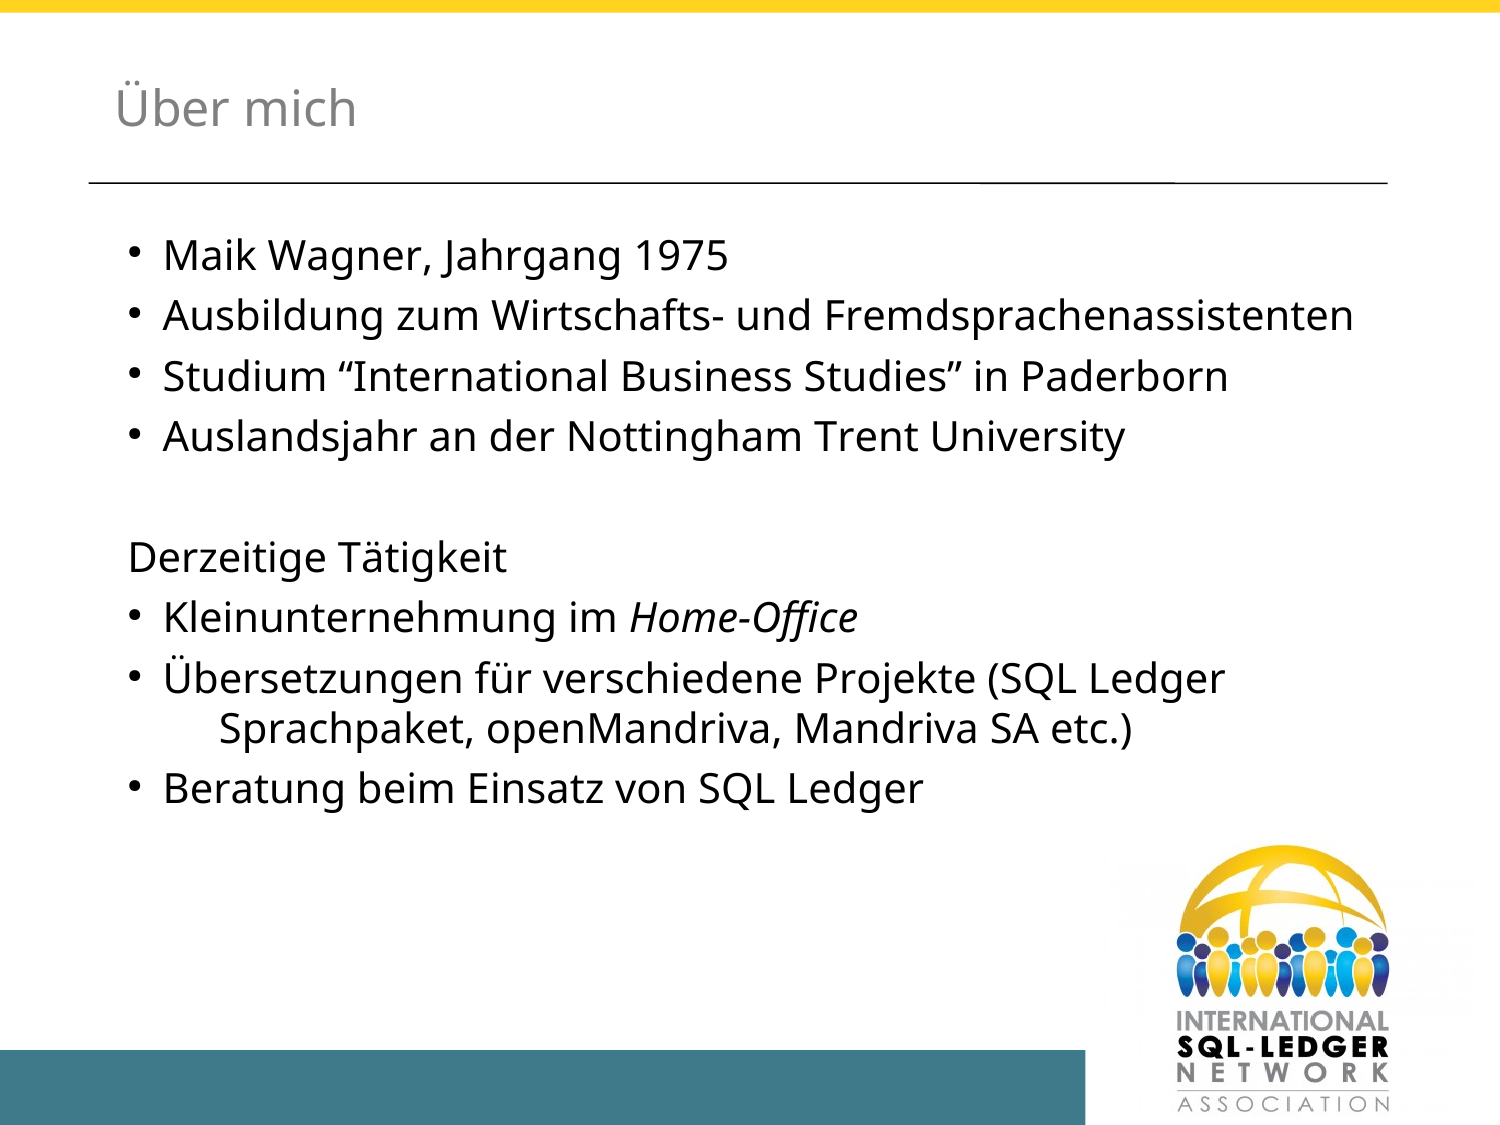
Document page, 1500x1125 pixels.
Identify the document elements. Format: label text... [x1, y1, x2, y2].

picture [1092, 839, 1475, 1117]
title Über mich [99, 37, 1387, 177]
list Maik Wagner, Jahrgang 1975 Ausbildung zum Wirtschafts- und Fremdsprachenassistenten Studium “International Business Studies” in Paderborn Auslandsjahr an der Nottingham Trent University Derzeitige Tätigkeit Kleinunternehmung im Home-Office Übersetzungen für verschiedene Projekte (SQL Ledger Sprachpaket, openMandriva, Mandriva SA etc.) Beratung beim Einsatz von SQL Ledger [112, 220, 1387, 970]
